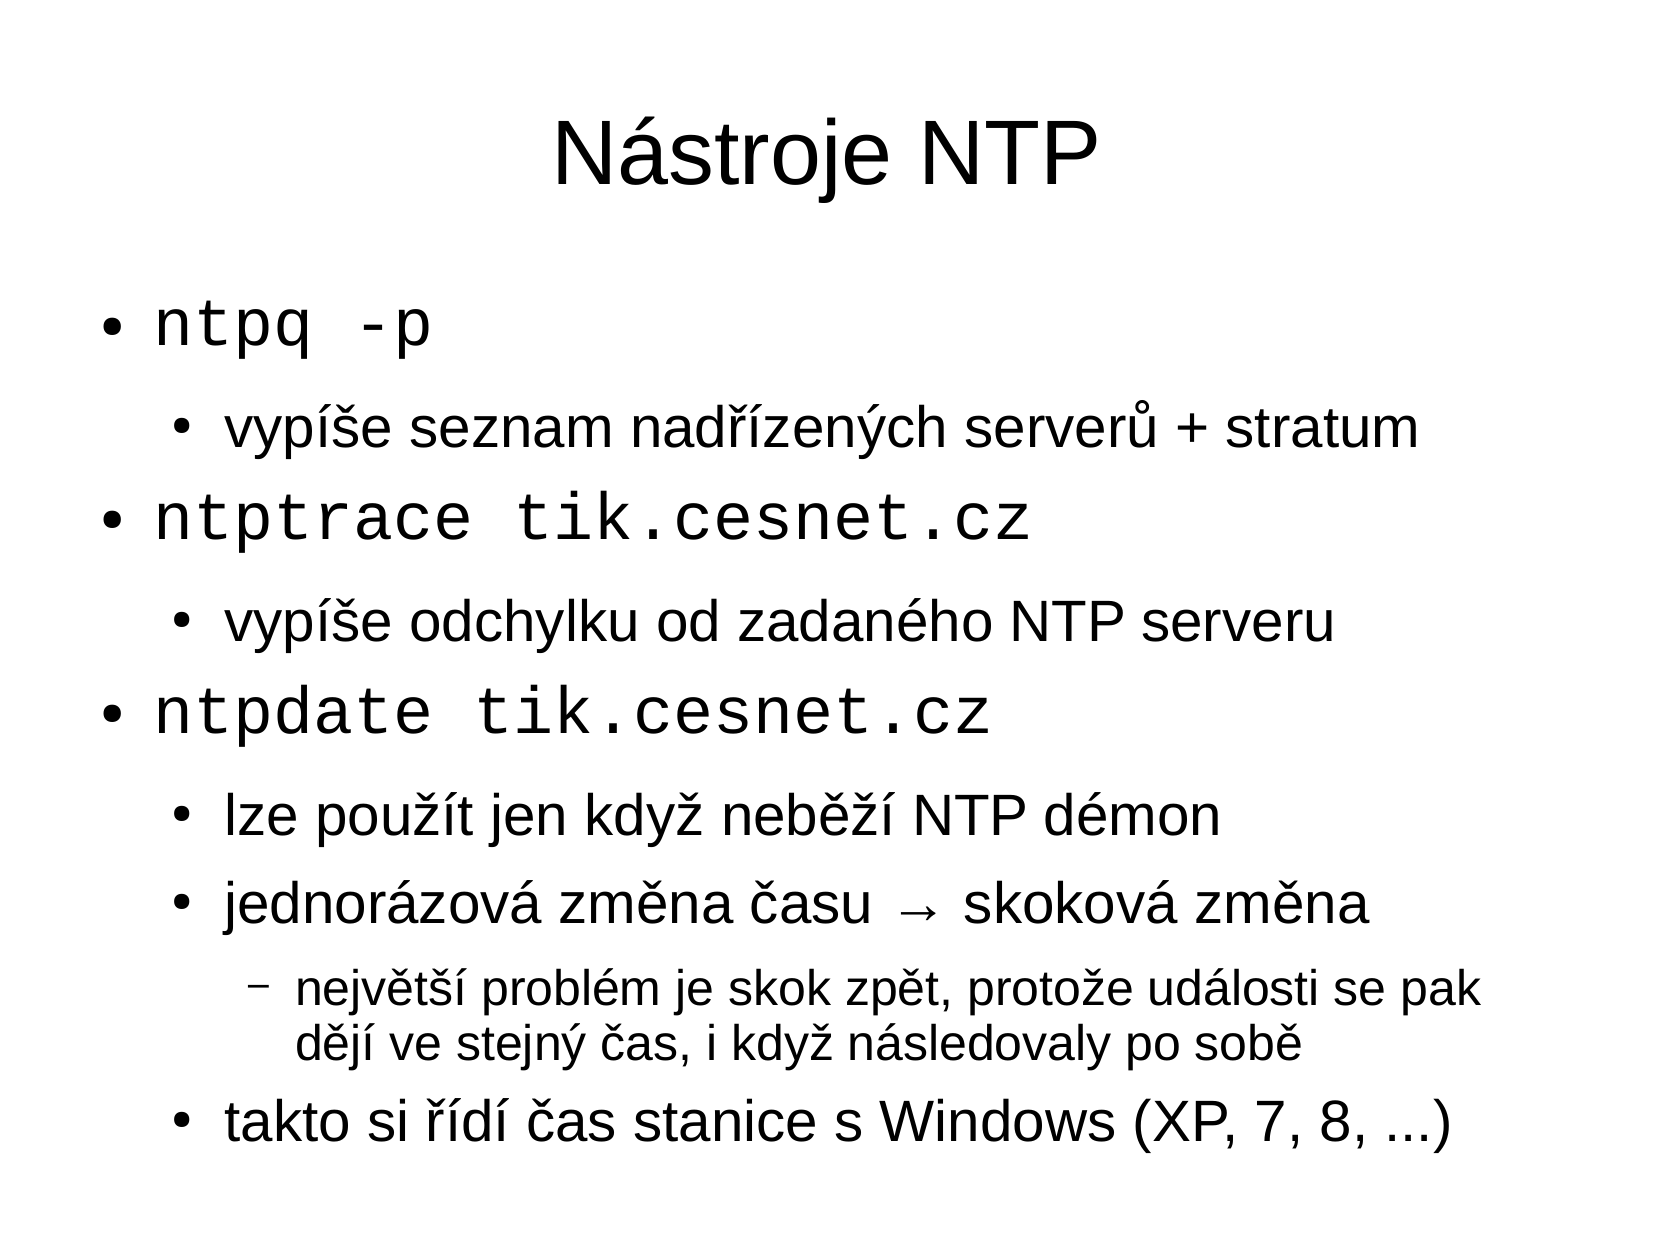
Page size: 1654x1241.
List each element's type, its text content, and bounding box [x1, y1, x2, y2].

list ntpq -p vypíše seznam nadřízených serverů + stratum ntptrace tik.cesnet.cz vypíše odchylku od zadaného NTP serveru ntpdate tik.cesnet.cz lze použít jen když neběží NTP démon jednorázová změna času → skoková změna největší problém je skok zpět, protože události se pak dějí ve stejný čas, i když následovaly po sobě takto si řídí čas stanice s Windows (XP, 7, 8, ...) [82, 290, 1571, 1155]
title Nástroje NTP [82, 49, 1571, 257]
